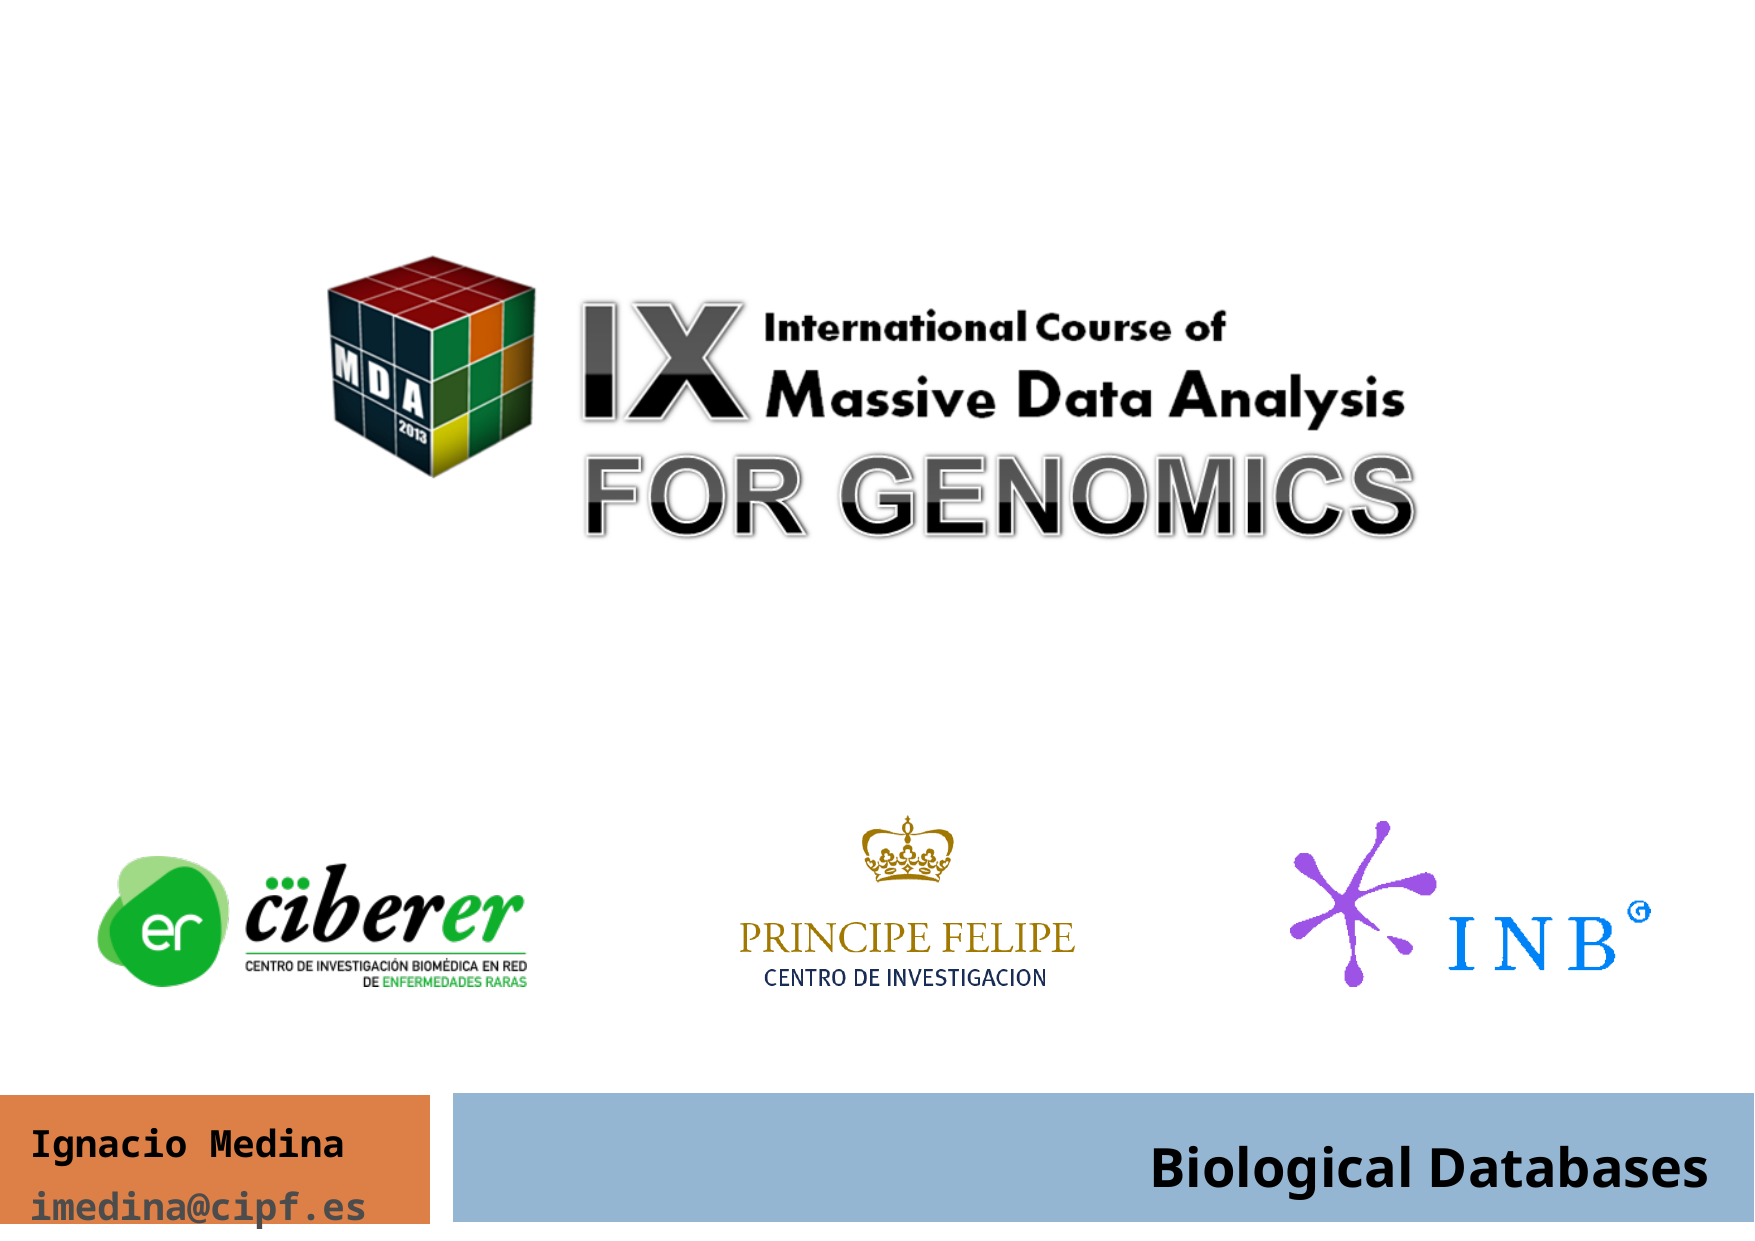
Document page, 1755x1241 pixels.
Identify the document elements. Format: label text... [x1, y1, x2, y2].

text_box Biological Databases [675, 1122, 1726, 1200]
picture [1290, 821, 1651, 987]
picture [737, 815, 1078, 987]
text_box Ignacio Medina imedina@cipf.es [15, 1110, 406, 1213]
picture [325, 242, 1429, 566]
picture [97, 856, 527, 987]
